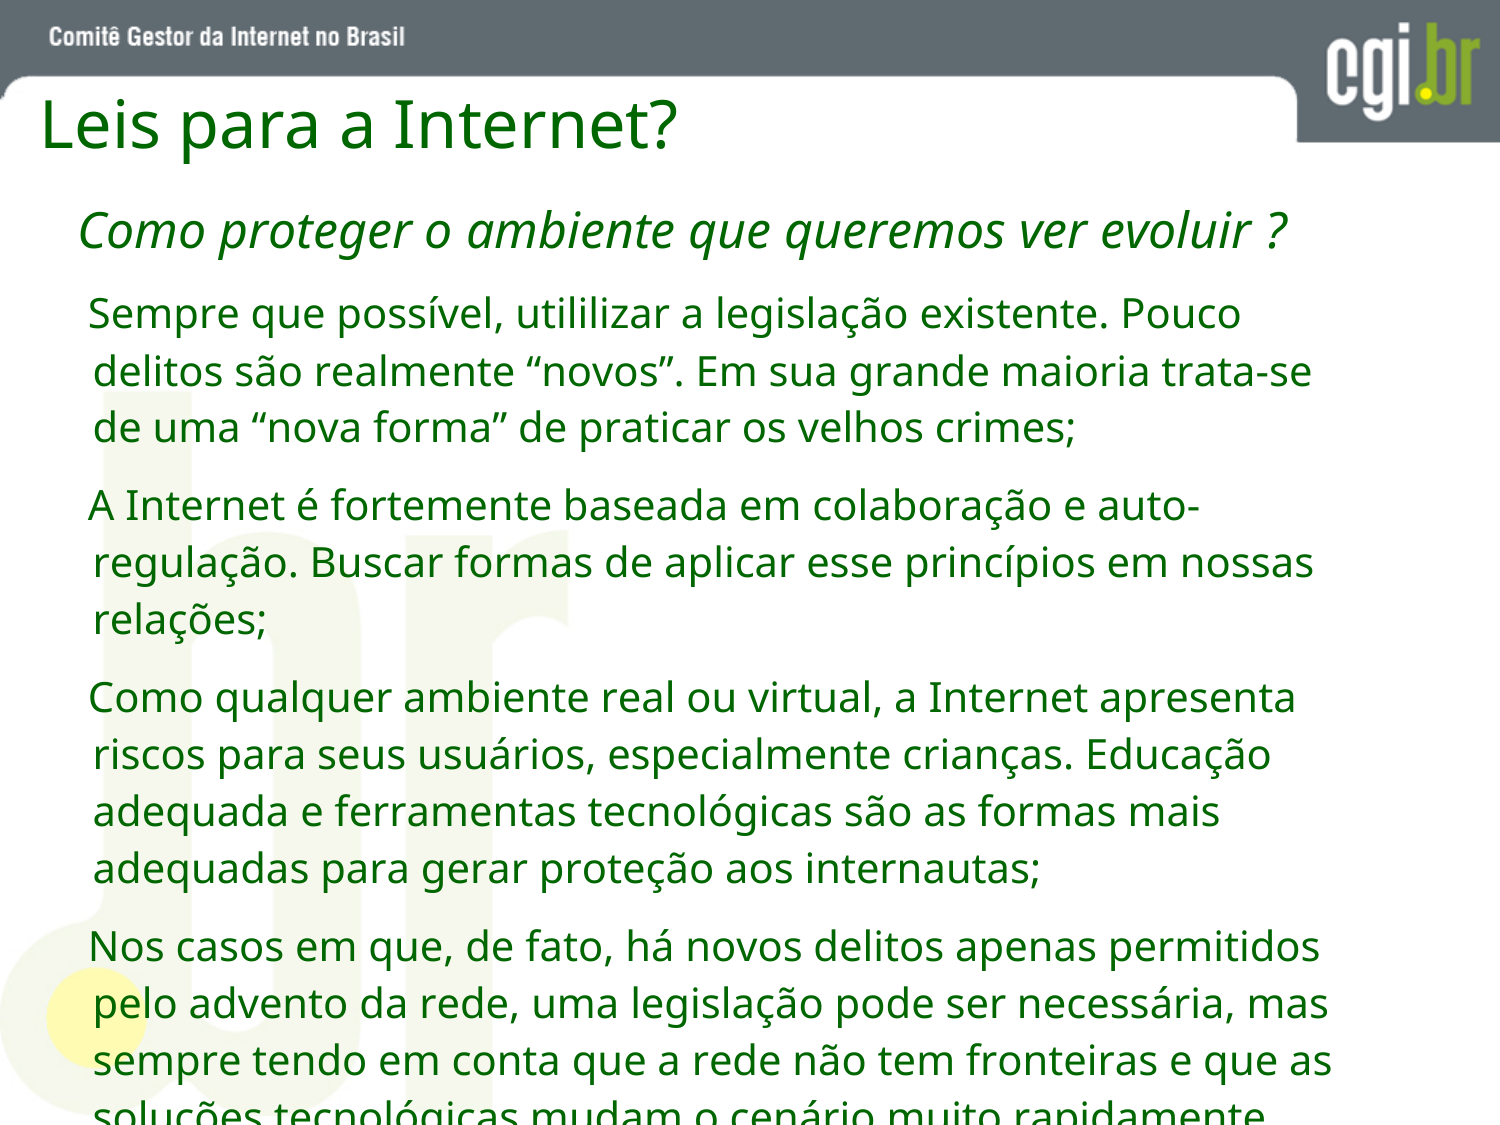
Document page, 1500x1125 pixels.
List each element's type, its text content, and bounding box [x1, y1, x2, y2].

title Leis para a Internet? [24, 74, 1375, 170]
picture [0, 0, 1500, 1125]
list Como proteger o ambiente que queremos ver evoluir ? Sempre que possível, utililizar a legislação existente. Pouco delitos são realmente “novos”. Em sua grande maioria trata-se de uma “nova forma” de praticar os velhos crimes; A Internet é fortemente baseada em colaboração e auto-regulação. Buscar formas de aplicar esse princípios em nossas relações; Como qualquer ambiente real ou virtual, a Internet apresenta riscos para seus usuários, especialmente crianças. Educação adequada e ferramentas tecnológicas são as formas mais adequadas para gerar proteção aos internautas; Nos casos em que, de fato, há novos delitos apenas permitidos pelo advento da rede, uma legislação pode ser necessária, mas sempre tendo em conta que a rede não tem fronteiras e que as soluções tecnológicas mudam o cenário muito rapidamente. Associar leis com a tecnologia em uso pode levar à sua rápida obsolescência. [62, 187, 1388, 1125]
